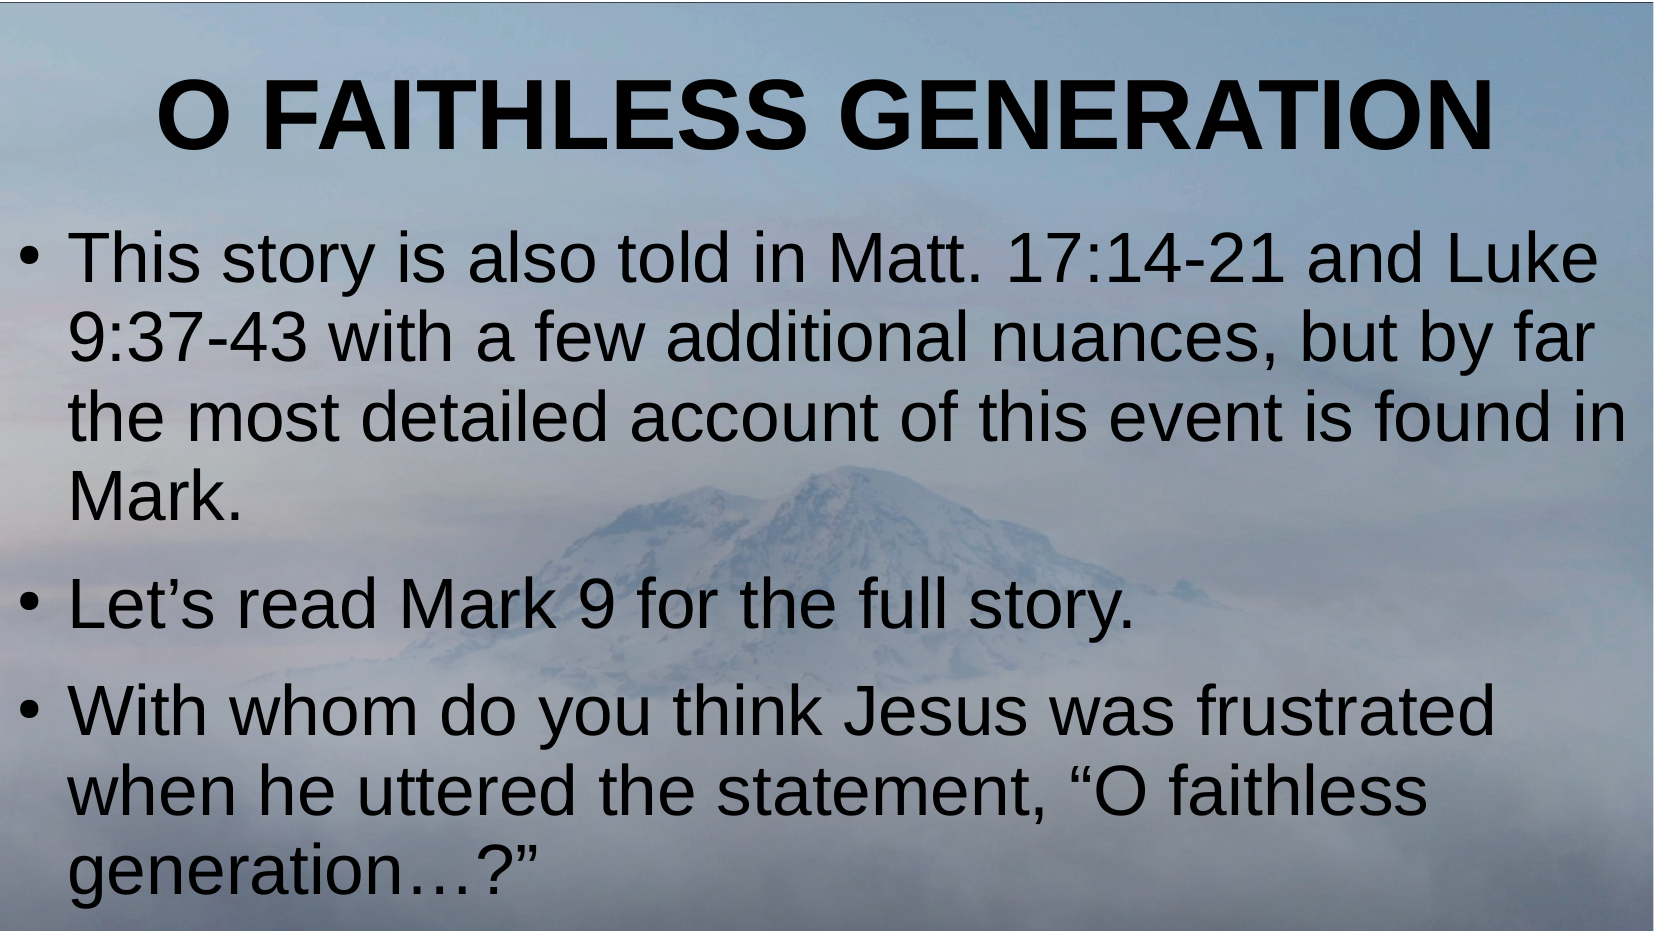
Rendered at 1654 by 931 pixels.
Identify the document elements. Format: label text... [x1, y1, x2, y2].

title O FAITHLESS GENERATION [82, 37, 1571, 193]
picture [0, 2, 1654, 931]
list This story is also told in Matt. 17:14-21 and Luke 9:37-43 with a few additional nuances, but by far the most detailed account of this event is found in Mark. Let’s read Mark 9 for the full story. With whom do you think Jesus was frustrated when he uttered the statement, “O faithless generation…?” [0, 217, 1651, 916]
